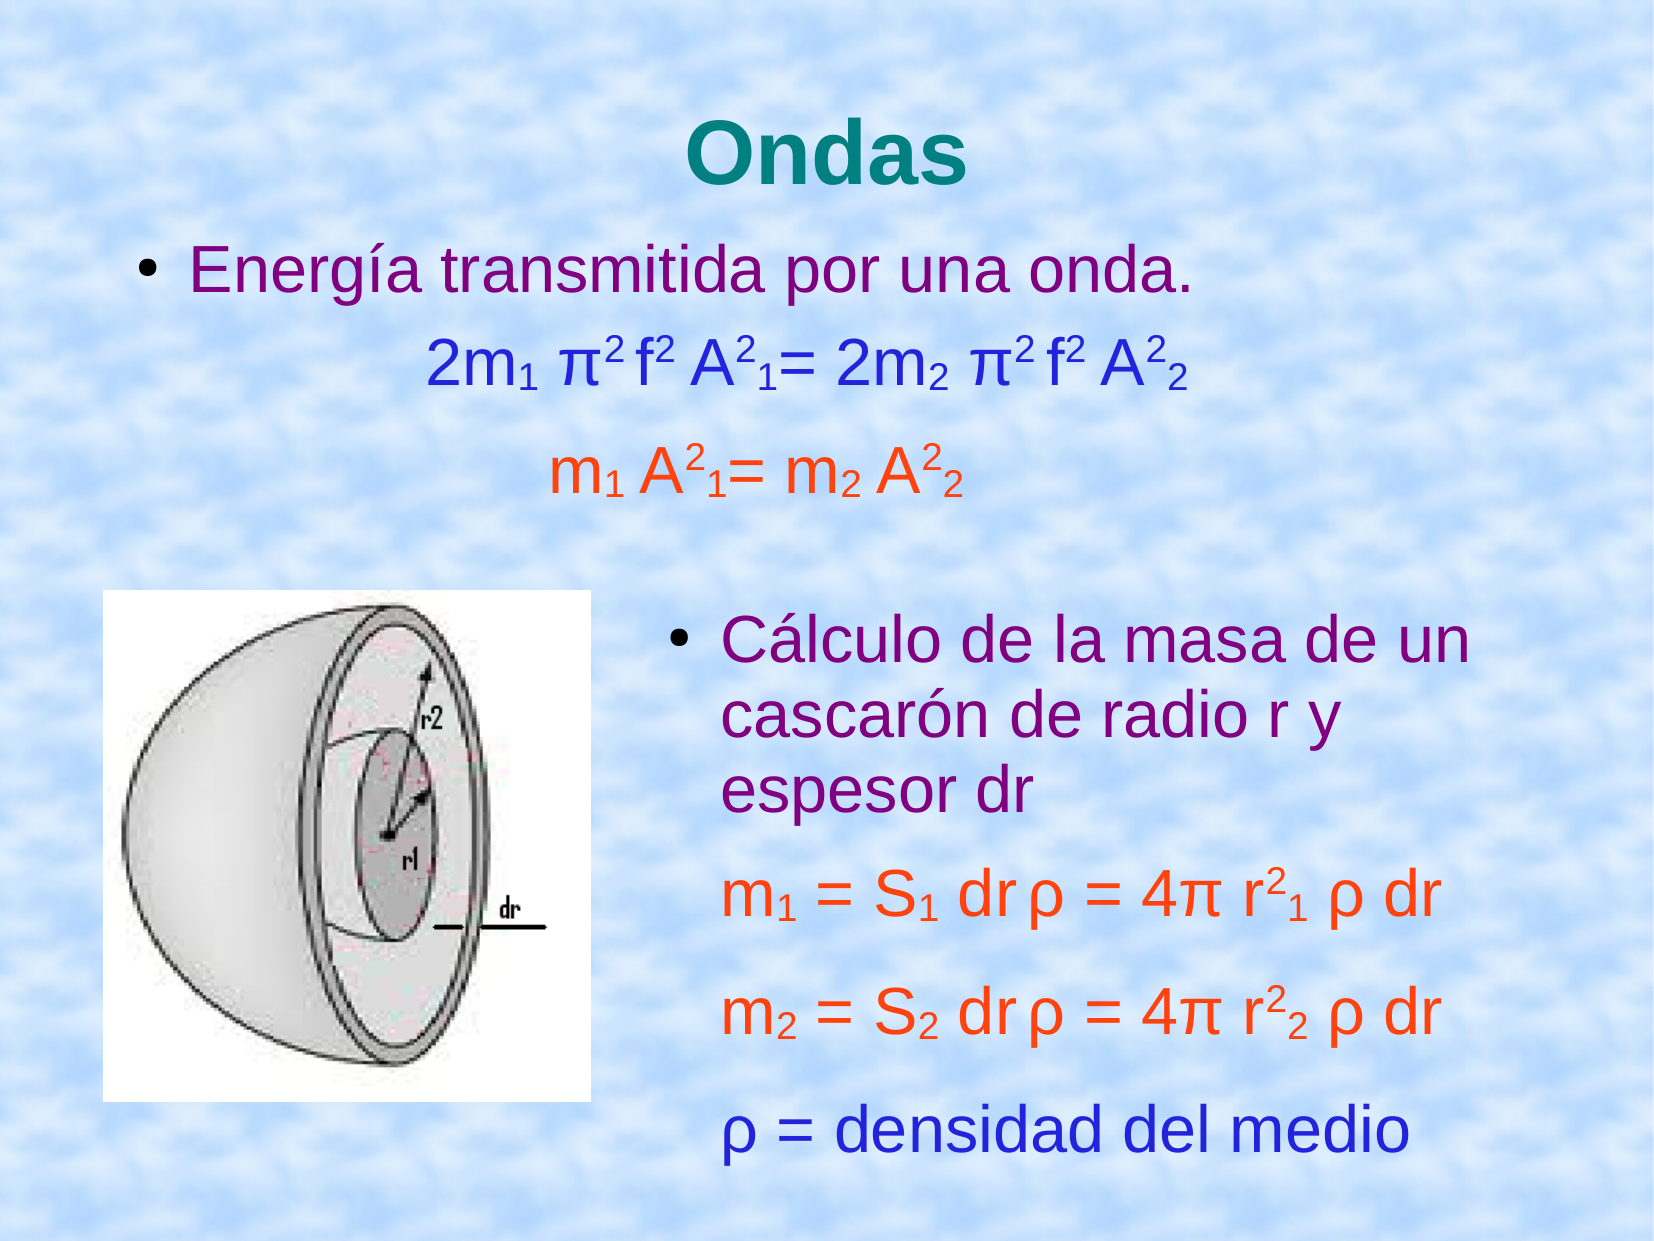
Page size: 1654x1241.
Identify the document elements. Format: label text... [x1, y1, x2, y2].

text_box m2 = S2 dr ρ = 4π r22 ρ dr [649, 974, 1531, 1074]
text_box m1 A21= m2 A22 [477, 432, 1359, 532]
title Ondas [82, 49, 1571, 257]
list Energía transmitida por una onda. [118, 231, 1565, 1051]
text_box 2m1 π2 f2 A21= 2m2 π2 f2 A22 [354, 324, 1236, 425]
text_box m1 = S1 dr ρ = 4π r21 ρ dr [649, 856, 1531, 956]
text_box Cálculo de la masa de un cascarón de radio r y espesor dr [649, 602, 1586, 827]
text_box ρ = densidad del medio [649, 1092, 1565, 1168]
picture [0, 0, 1654, 1241]
